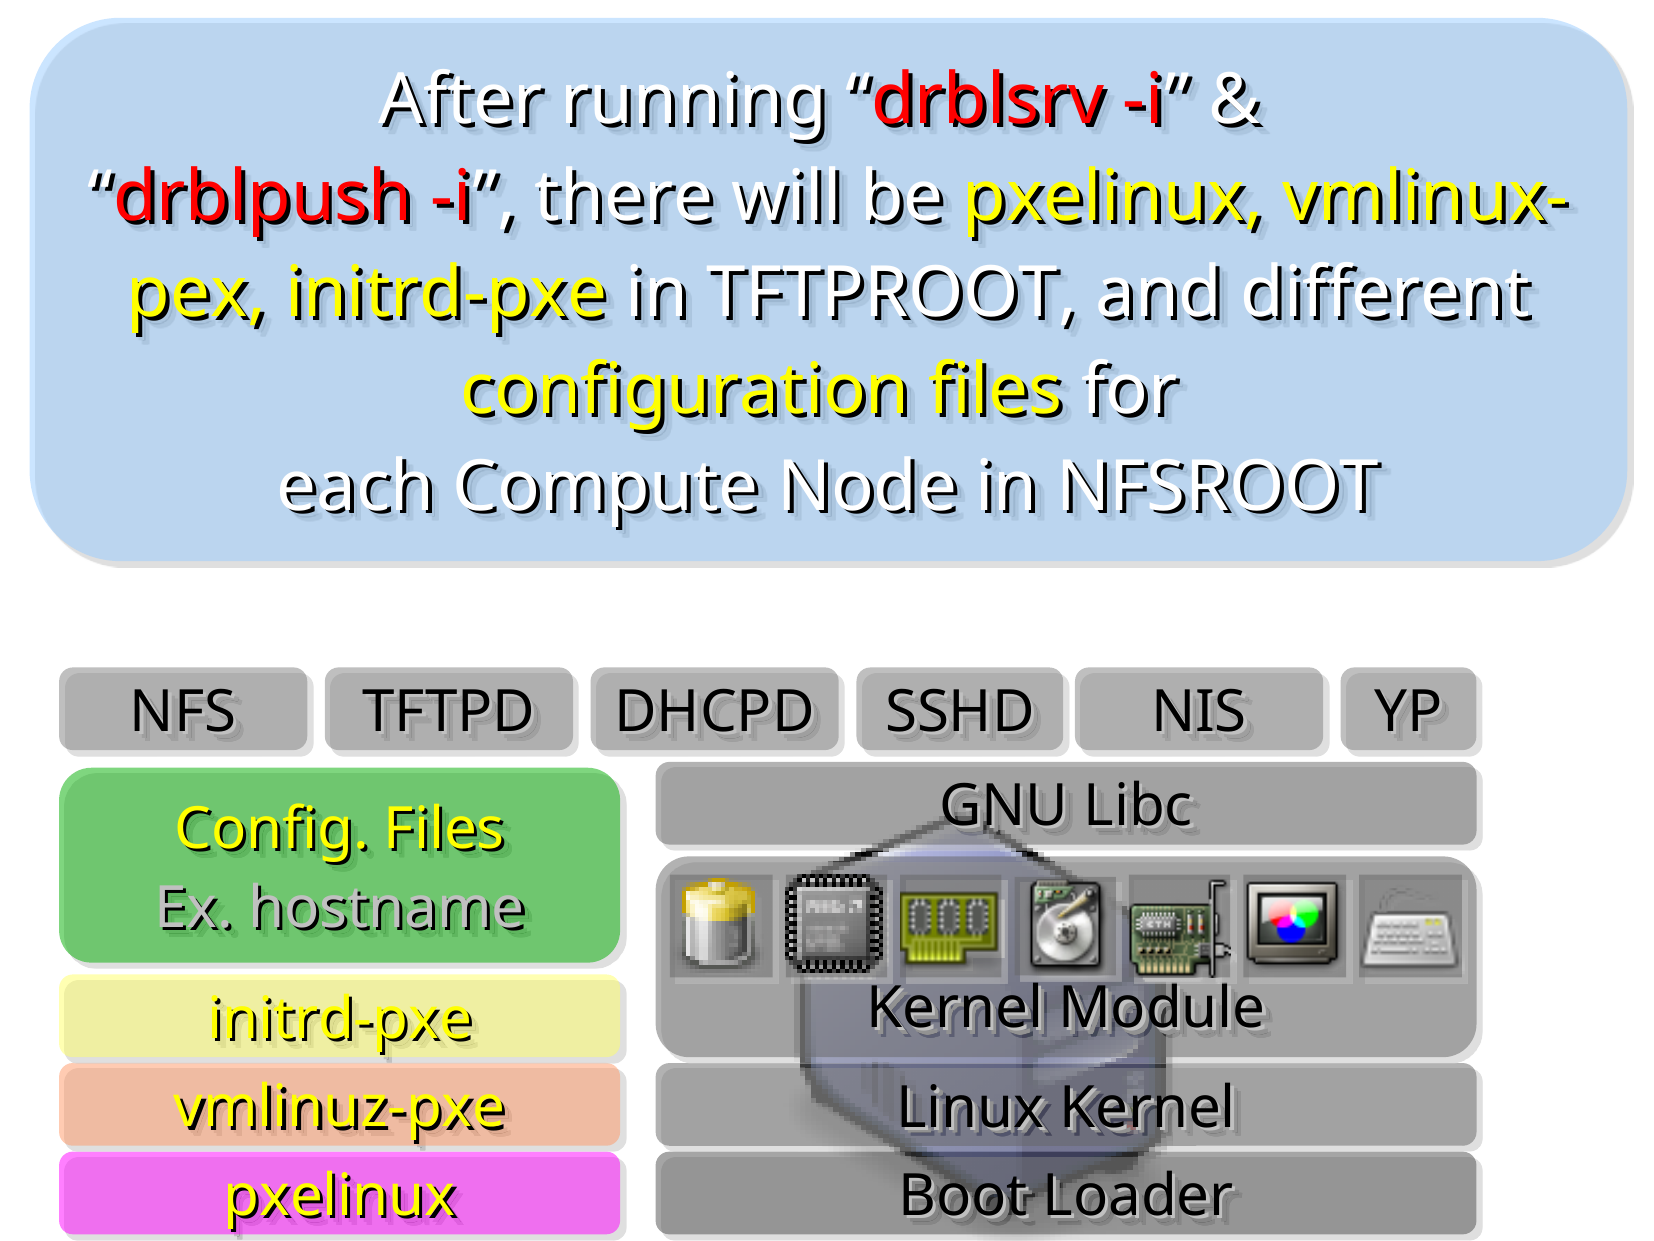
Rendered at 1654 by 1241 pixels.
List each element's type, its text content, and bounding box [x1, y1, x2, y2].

text_box After running “drblsrv -i” & “drblpush -i”, there will be pxelinux, vmlinux-pex, initrd-pxe in TFTPROOT, and different configuration files for each Compute Node in NFSROOT [29, 17, 1628, 562]
picture [767, 1235, 1211, 1241]
picture [1014, 876, 1116, 976]
text_box Boot Loader [655, 1151, 1477, 1235]
picture [1128, 874, 1231, 978]
text_box SSHD [856, 667, 1064, 751]
picture [900, 874, 1002, 978]
text_box YP [1340, 667, 1477, 751]
picture [785, 874, 888, 978]
text_box Linux Kernel [655, 1063, 1477, 1146]
text_box Kernel Module [655, 856, 1477, 1058]
text_box NFS [59, 667, 308, 751]
text_box pxelinux [59, 1151, 621, 1235]
picture [669, 874, 773, 978]
text_box initrd-pxe [59, 974, 621, 1058]
text_box GNU Libc [655, 761, 1477, 845]
picture [767, 845, 1211, 856]
text_box NIS [1074, 667, 1324, 751]
text_box DHCPD [590, 667, 839, 751]
picture [1359, 874, 1462, 978]
text_box Config. Files Ex. hostname [59, 767, 621, 963]
text_box TFTPD [324, 667, 574, 751]
picture [1243, 874, 1347, 978]
picture [767, 1146, 1211, 1151]
text_box vmlinuz-pxe [59, 1062, 621, 1146]
picture [767, 1058, 1211, 1063]
